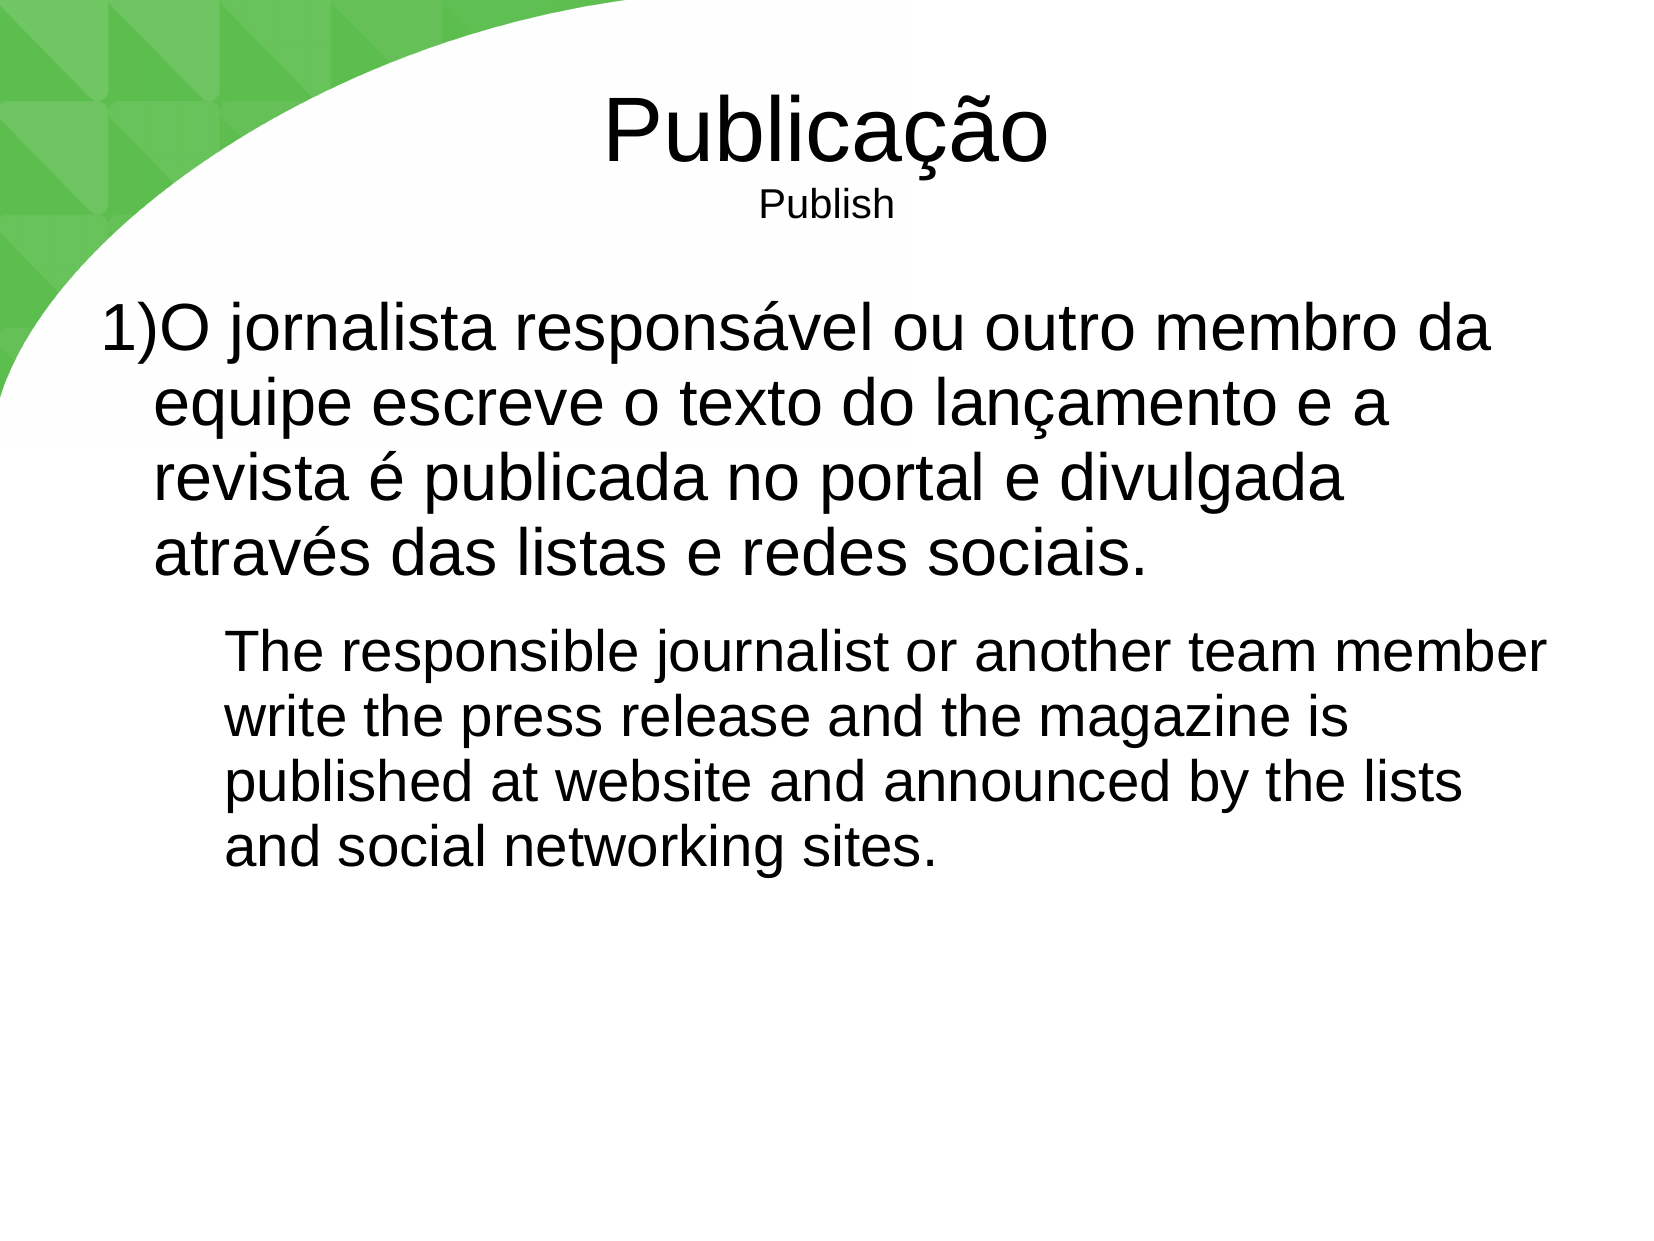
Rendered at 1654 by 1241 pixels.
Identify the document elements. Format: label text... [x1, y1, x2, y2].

list O jornalista responsável ou outro membro da equipe escreve o texto do lançamento e a revista é publicada no portal e divulgada através das listas e redes sociais. The responsible journalist or another team member write the press release and the magazine is published at website and announced by the lists and social networking sites. [82, 290, 1571, 1109]
title Publicação Publish [82, 49, 1571, 257]
